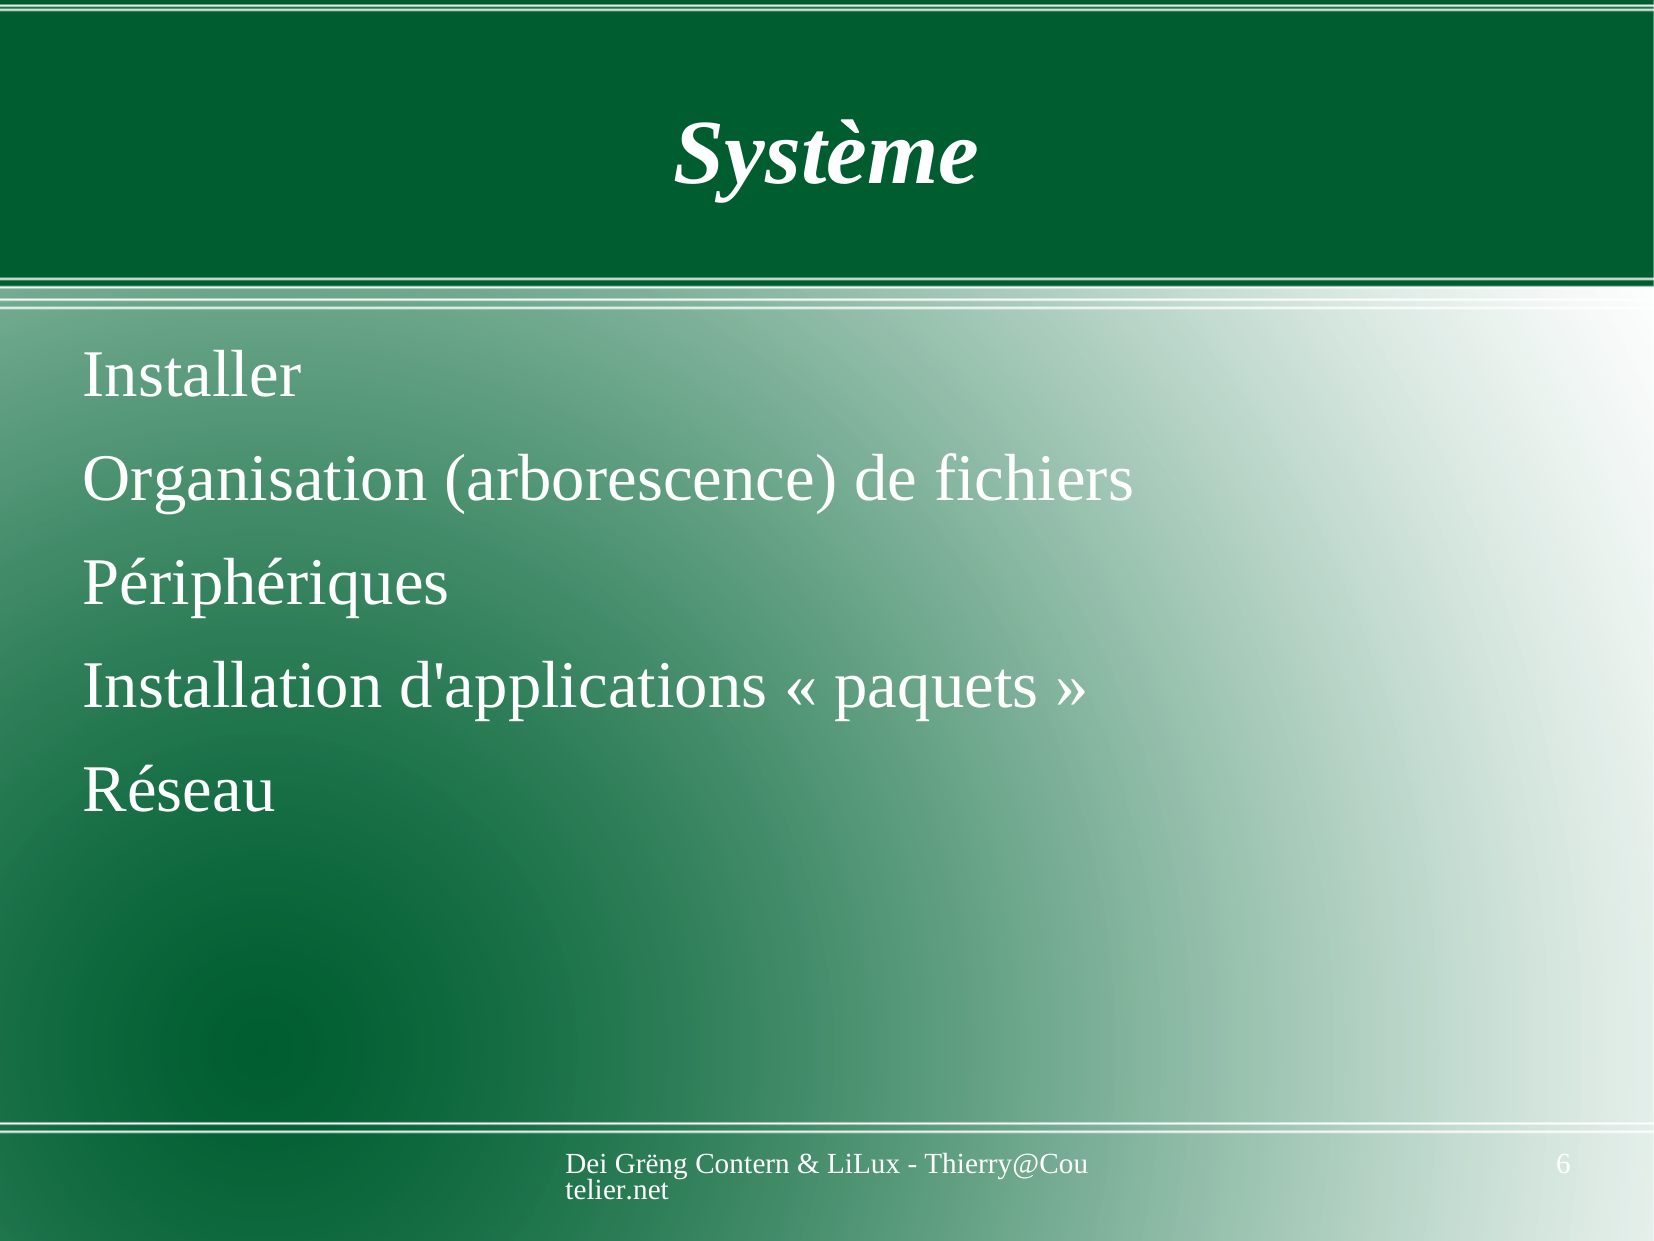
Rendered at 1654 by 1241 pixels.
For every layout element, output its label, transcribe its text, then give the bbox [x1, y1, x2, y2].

title Système [82, 49, 1571, 257]
picture [0, 0, 1654, 1241]
list Installer Organisation (arborescence) de fichiers Périphériques Installation d'applications « paquets » Réseau [82, 337, 1571, 1057]
